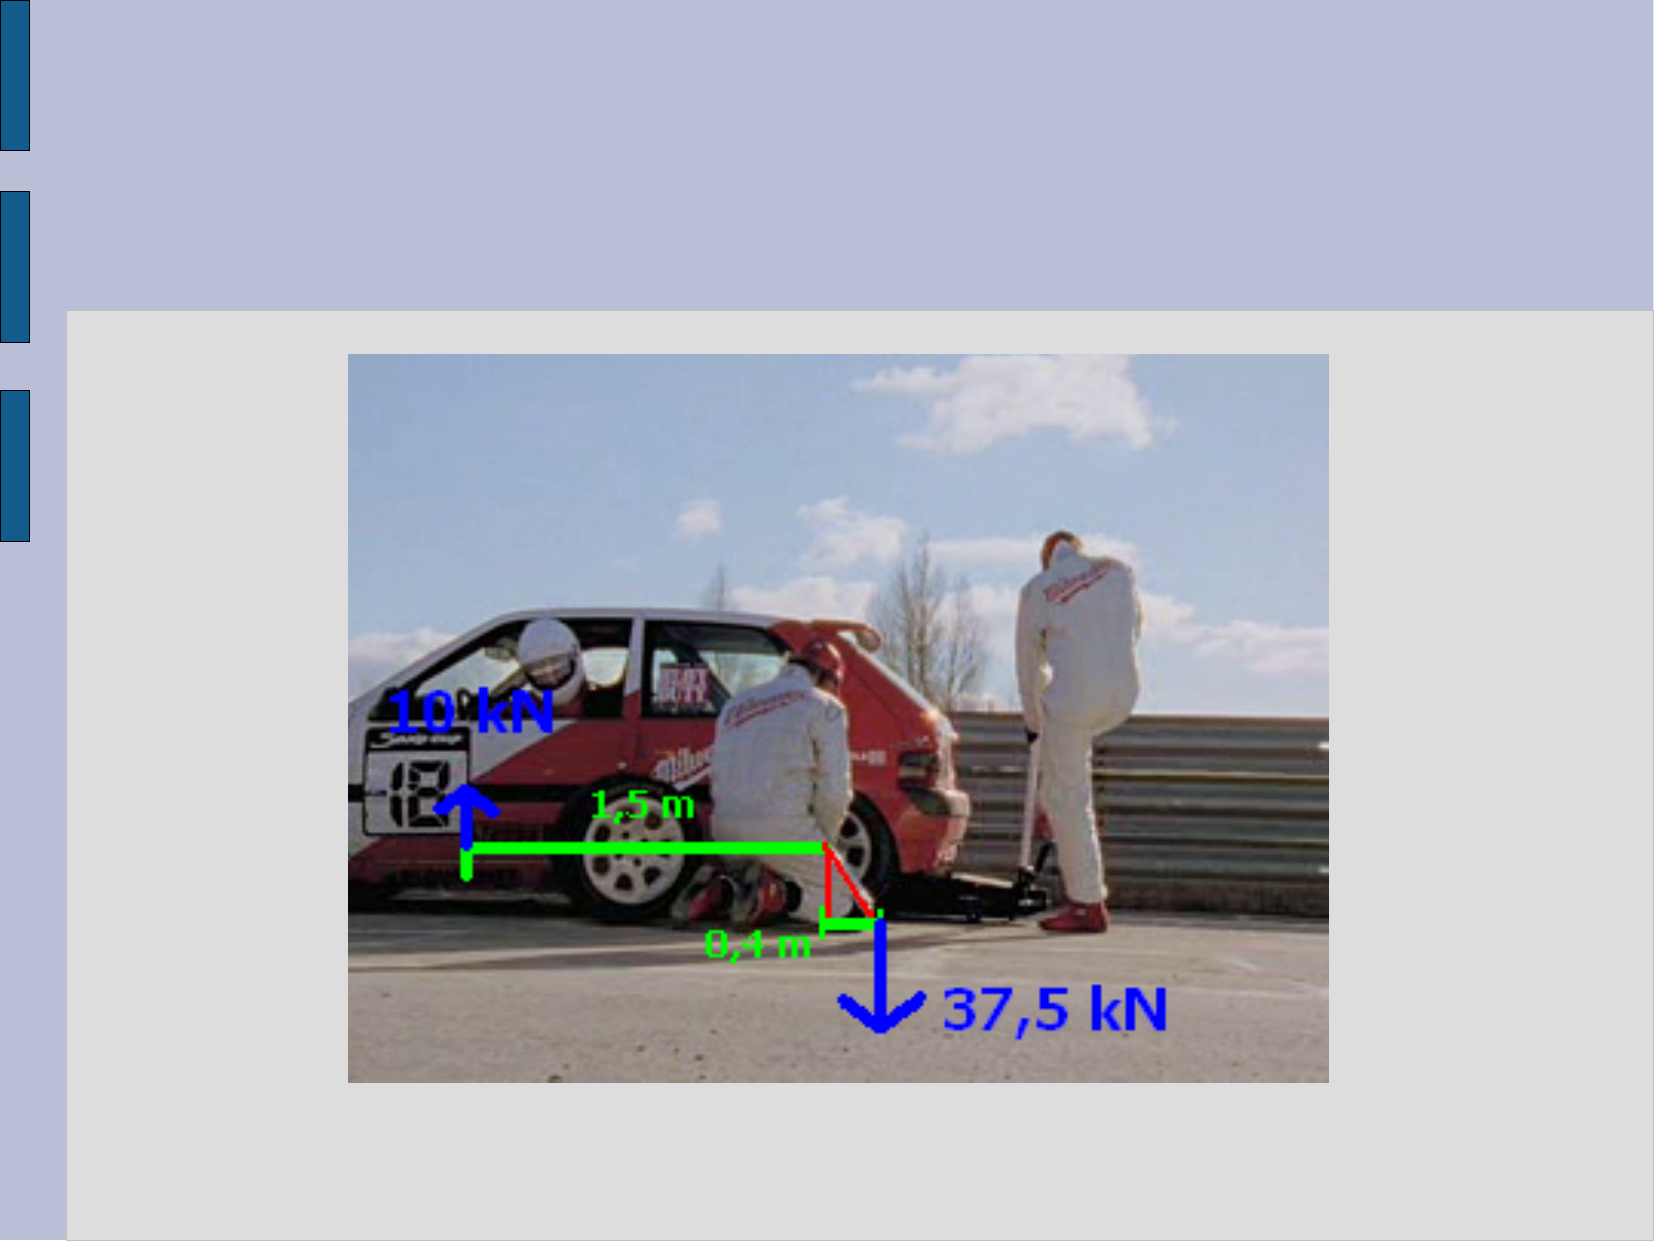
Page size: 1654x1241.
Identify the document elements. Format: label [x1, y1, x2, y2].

picture [348, 354, 1329, 1083]
